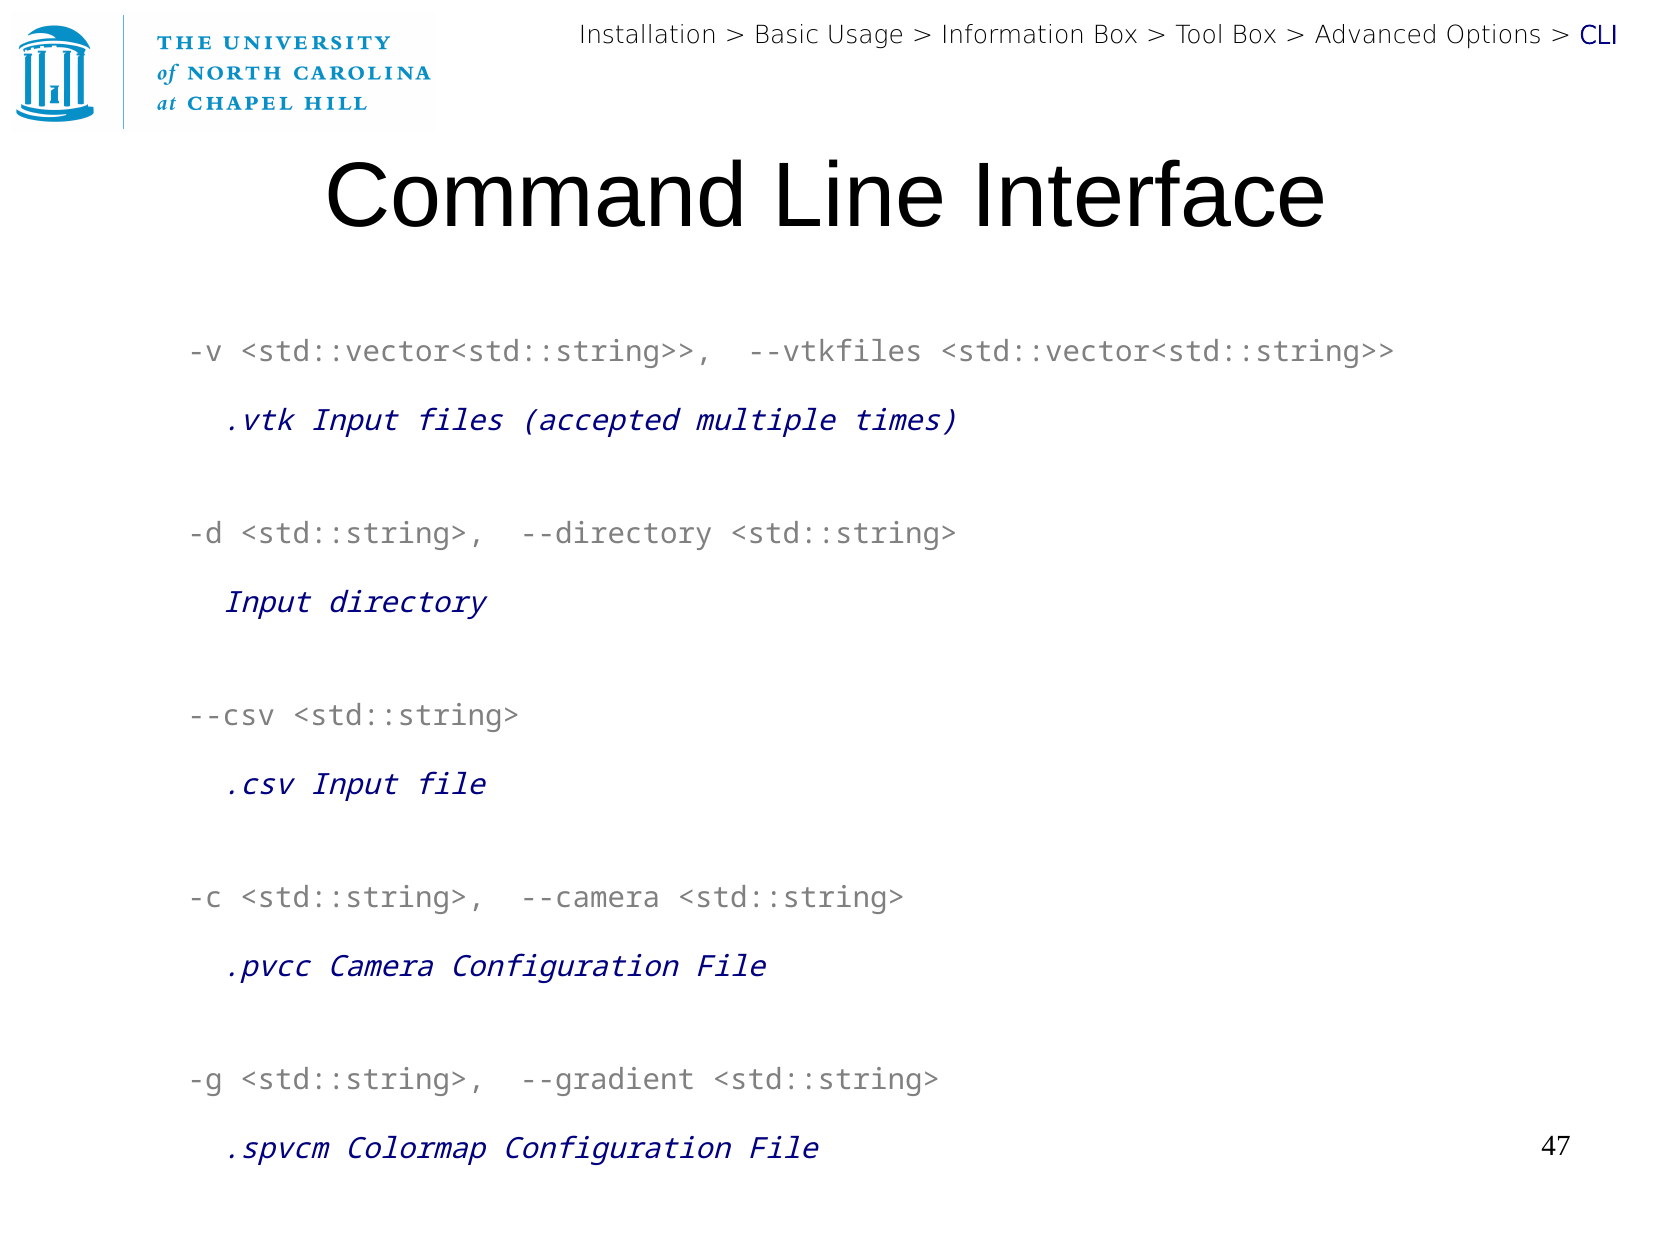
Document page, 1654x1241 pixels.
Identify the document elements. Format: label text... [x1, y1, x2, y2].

list -v <std::vector<std::string>>, --vtkfiles <std::vector<std::string>> .vtk Input files (accepted multiple times) -d <std::string>, --directory <std::string> Input directory --csv <std::string> .csv Input file -c <std::string>, --camera <std::string> .pvcc Camera Configuration File -g <std::string>, --gradient <std::string> .spvcm Colormap Configuration File [135, 330, 1501, 1111]
title Command Line Interface [82, 90, 1571, 298]
picture [11, 12, 436, 132]
text_box Installation > Basic Usage > Information Box > Tool Box > Advanced Options > CLI [564, 12, 1654, 57]
